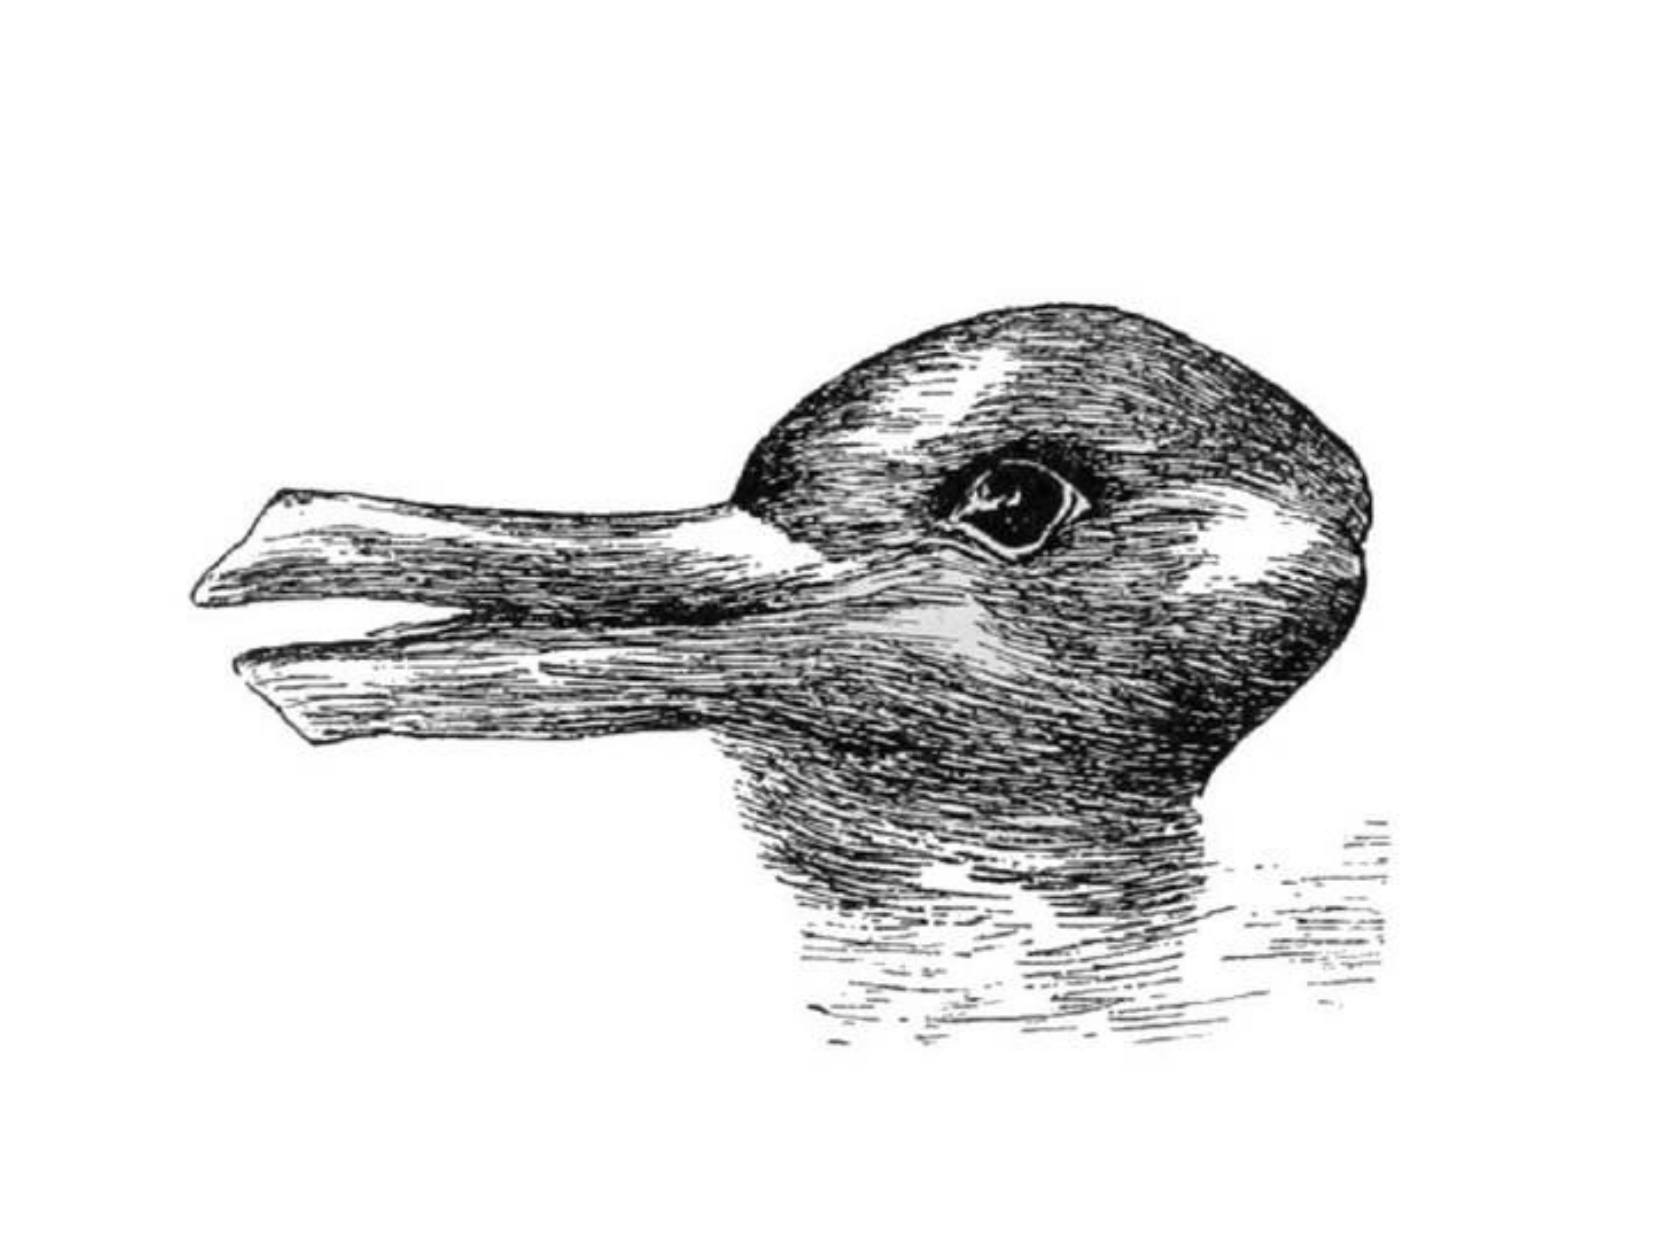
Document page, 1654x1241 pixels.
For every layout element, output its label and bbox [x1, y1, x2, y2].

picture [96, 206, 1565, 1123]
